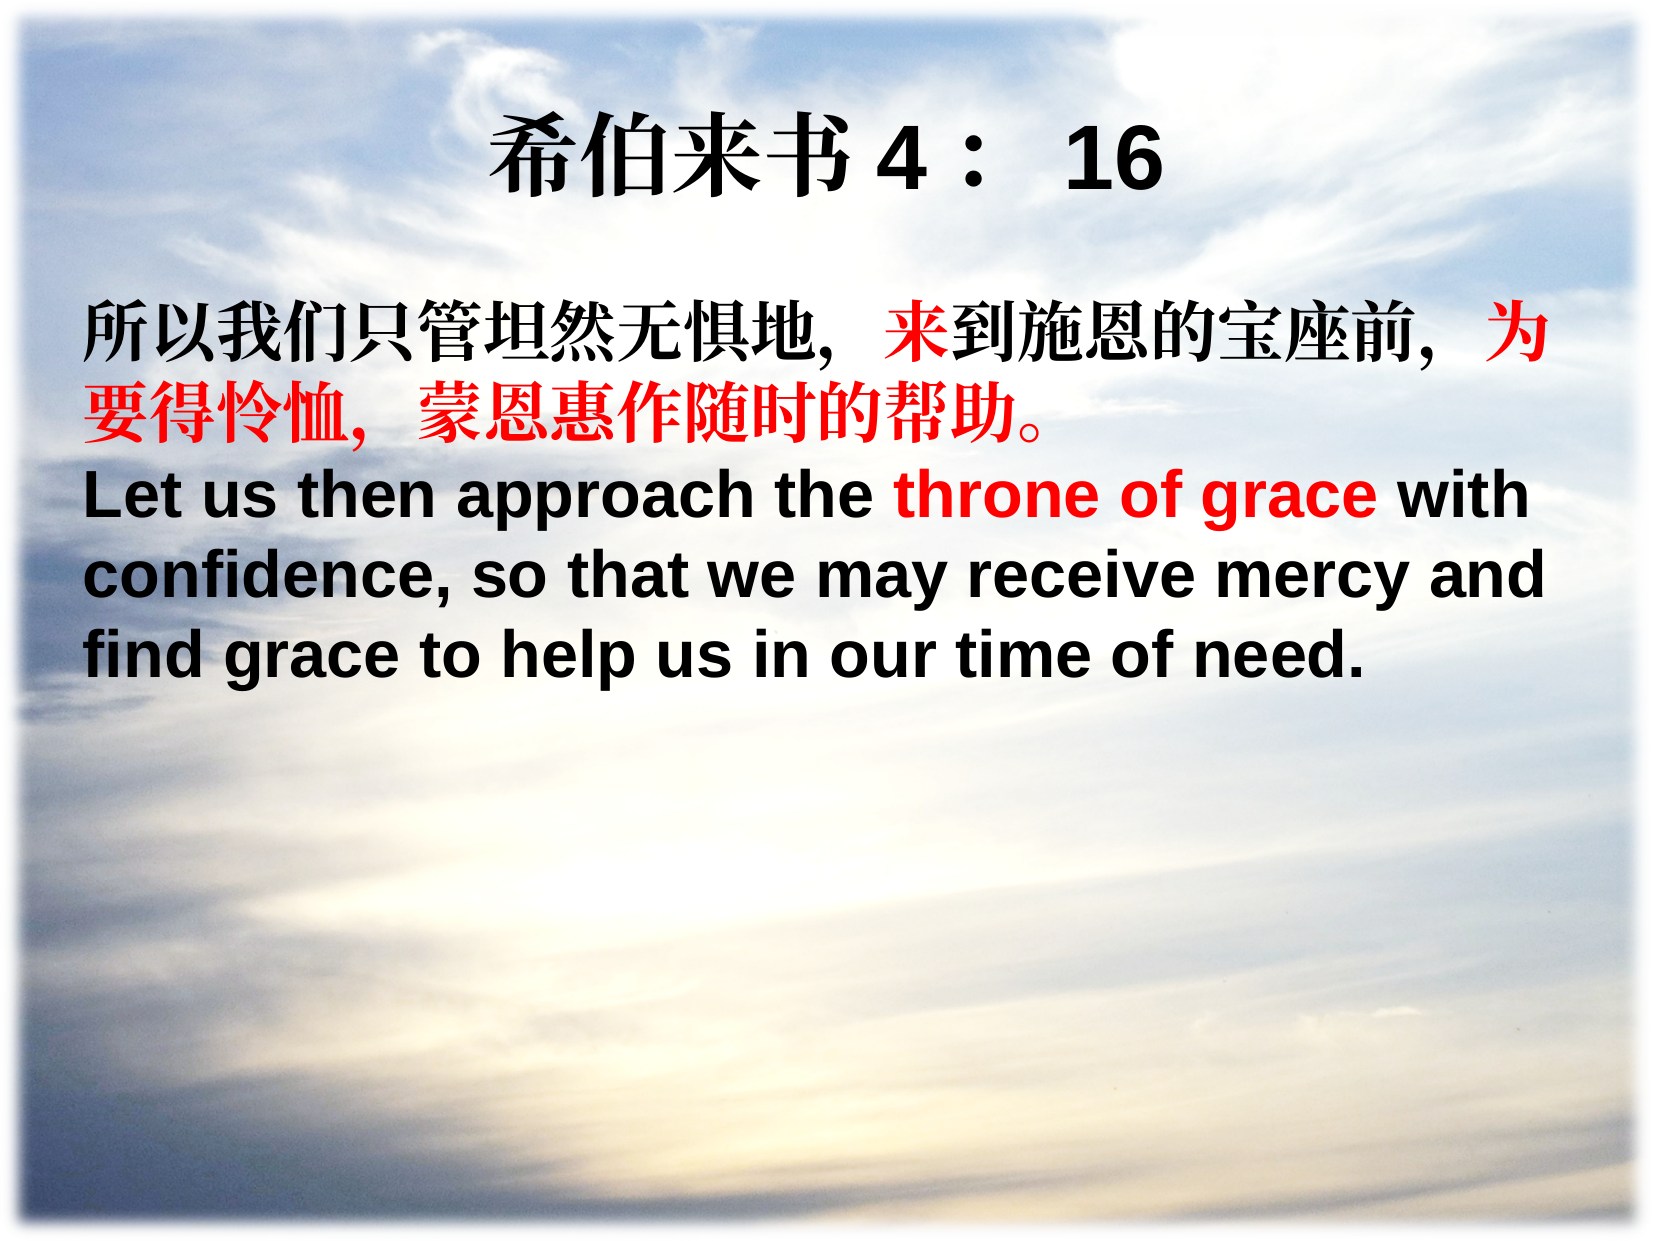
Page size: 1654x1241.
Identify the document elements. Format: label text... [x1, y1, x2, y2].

title 希伯来书4：16 [82, 49, 1571, 257]
picture [0, 0, 1654, 1241]
list 所以我们只管坦然无惧地，来到施恩的宝座前，为要得怜恤，蒙恩惠作随时的帮助。 Let us then approach the throne of grace with confidence, so that we may receive mercy and find grace to help us in our time of need. [82, 290, 1571, 1109]
